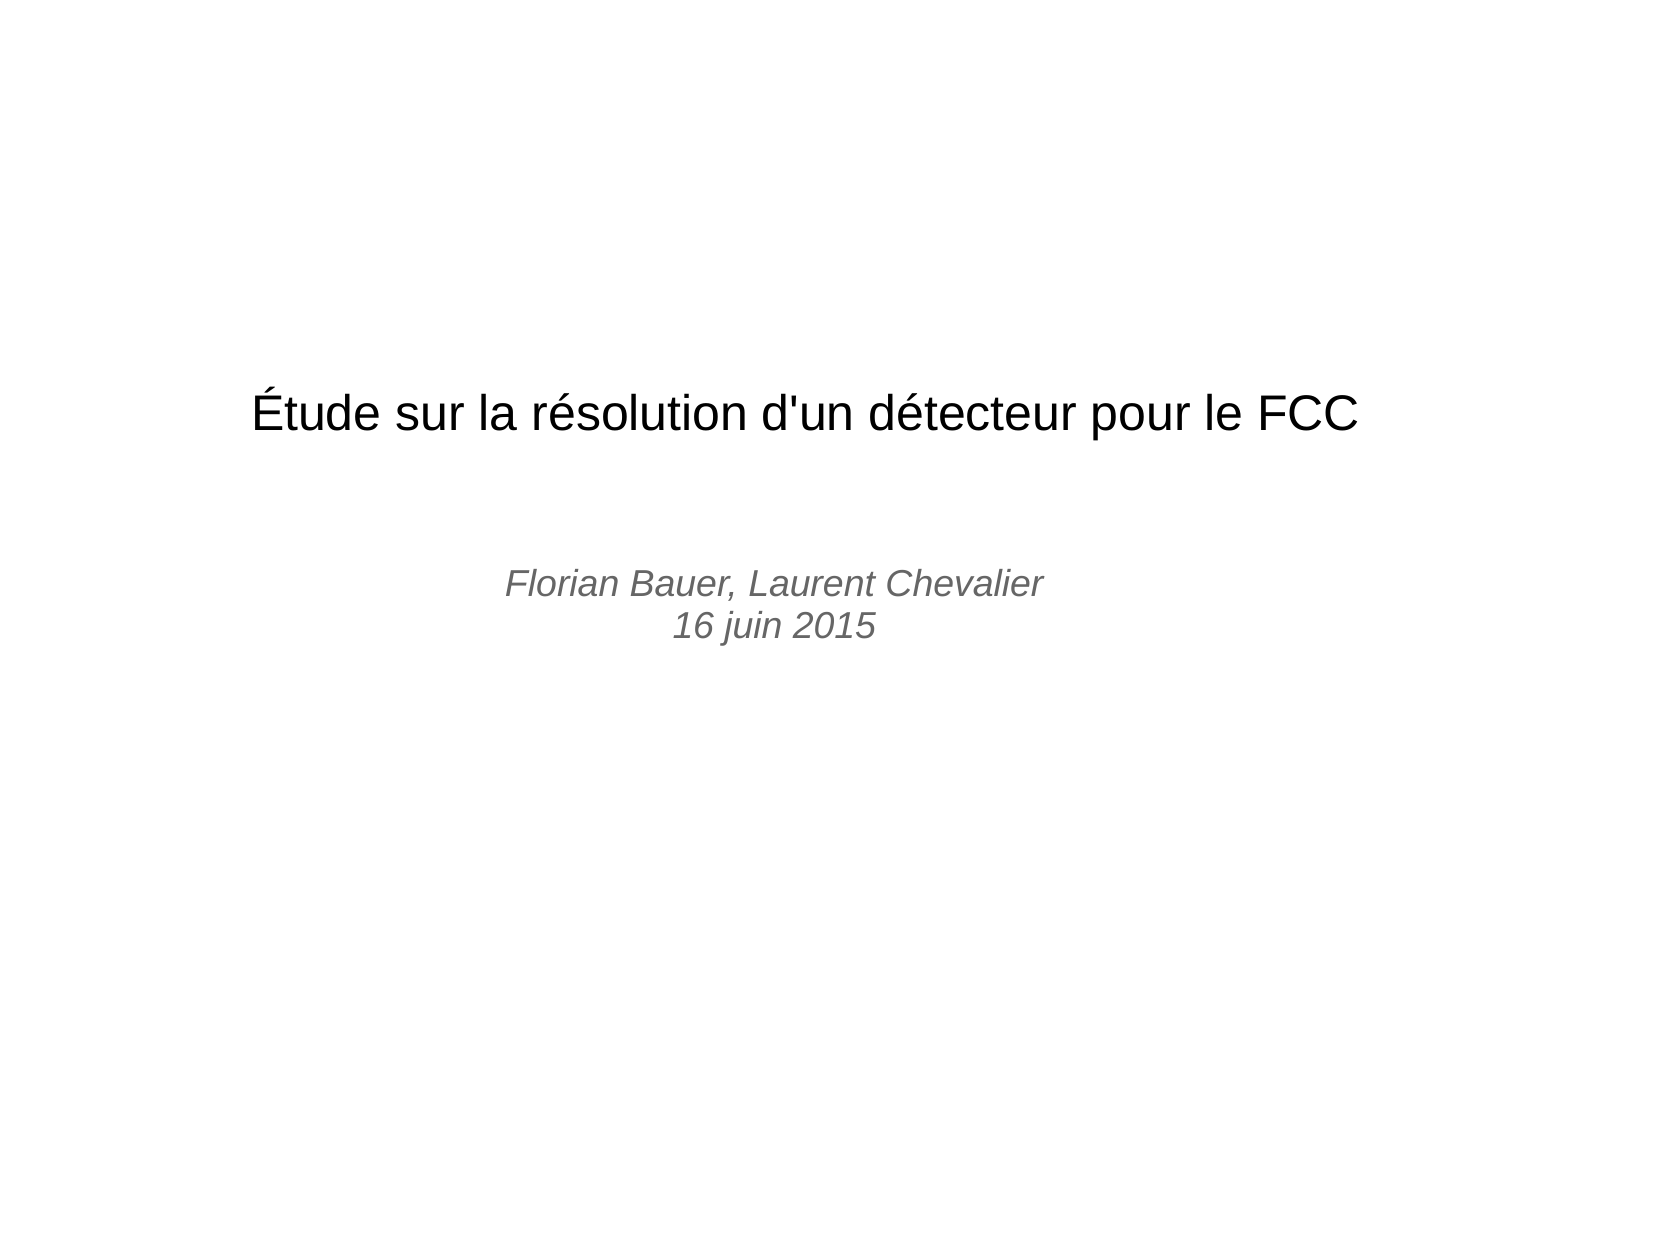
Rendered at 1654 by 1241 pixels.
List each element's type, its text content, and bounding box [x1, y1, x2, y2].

text_box Étude sur la résolution d'un détecteur pour le FCC [236, 377, 1376, 449]
text_box Florian Bauer, Laurent Chevalier 16 juin 2015 [490, 555, 1059, 654]
